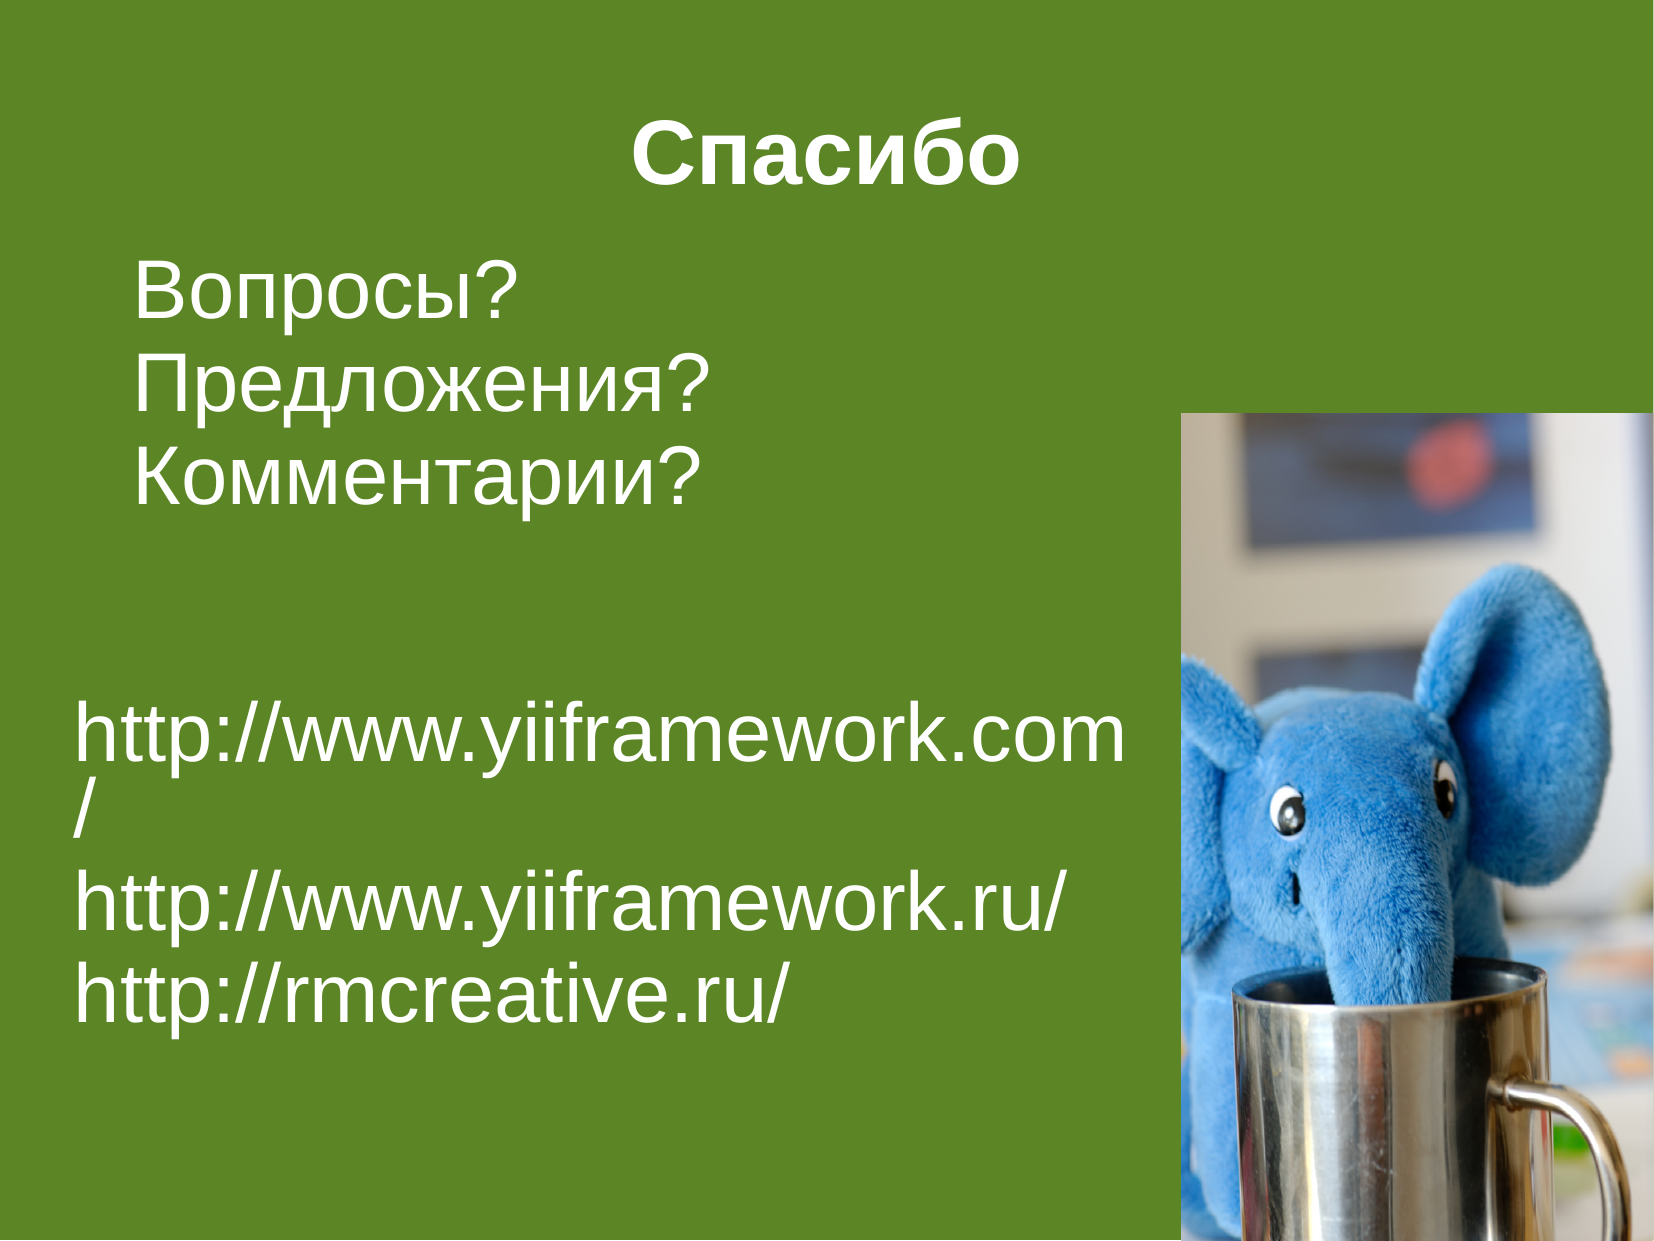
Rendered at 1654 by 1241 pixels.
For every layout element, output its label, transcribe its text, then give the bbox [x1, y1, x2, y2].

picture [1181, 413, 1654, 1241]
text_box Вопросы? Предложения? Комментарии? [118, 236, 827, 532]
title Спасибо [82, 56, 1571, 250]
text_box http://www.yiiframework.com/ http://www.yiiframework.ru/ http://rmcreative.ru/ [59, 679, 1152, 1092]
